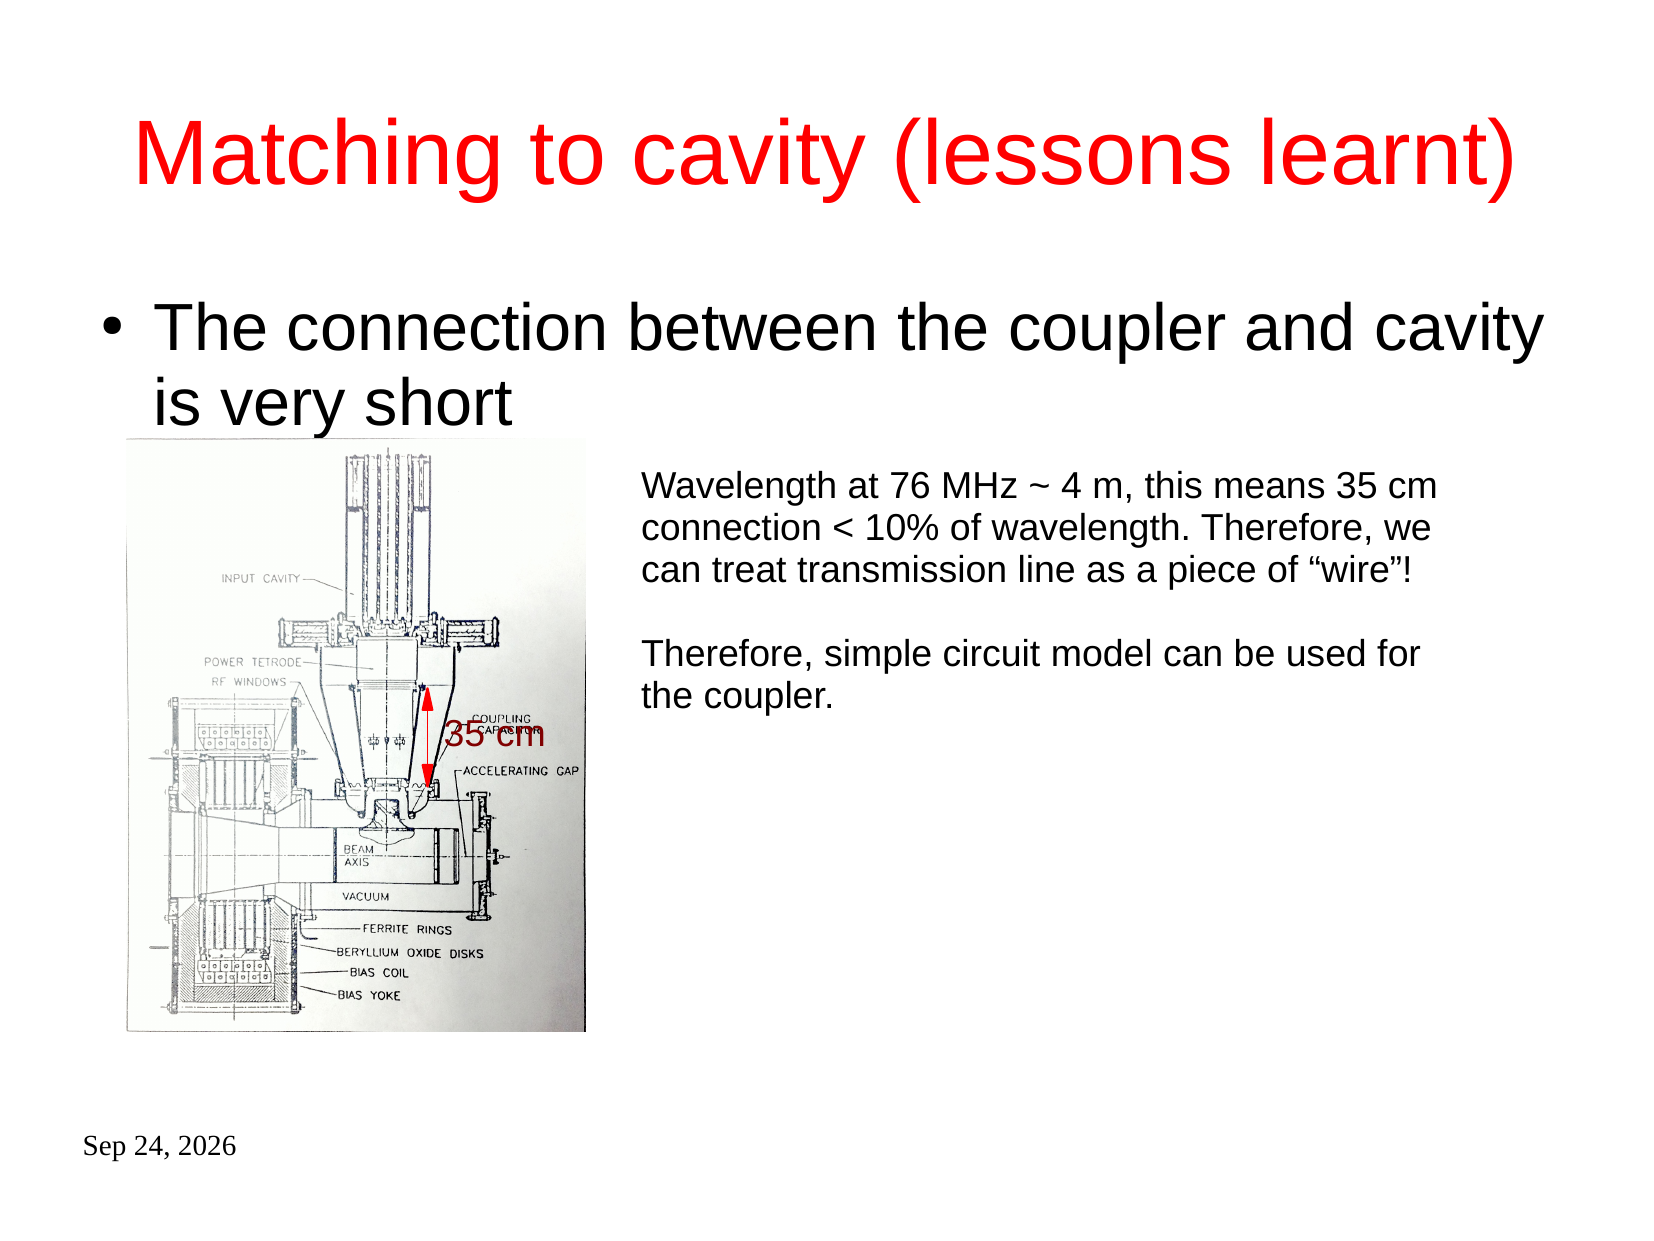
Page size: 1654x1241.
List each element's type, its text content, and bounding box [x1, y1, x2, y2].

title Matching to cavity (lessons learnt) [82, 49, 1571, 257]
picture [126, 438, 586, 1032]
text_box Wavelength at 76 MHz ~ 4 m, this means 35 cm connection < 10% of wavelength. Therefore, we can treat transmission line as a piece of “wire”! Therefore, simple circuit model can be used for the coupler. [626, 457, 1497, 805]
text_box 35 cm [428, 705, 567, 769]
list The connection between the coupler and cavity is very short [82, 290, 1571, 1010]
